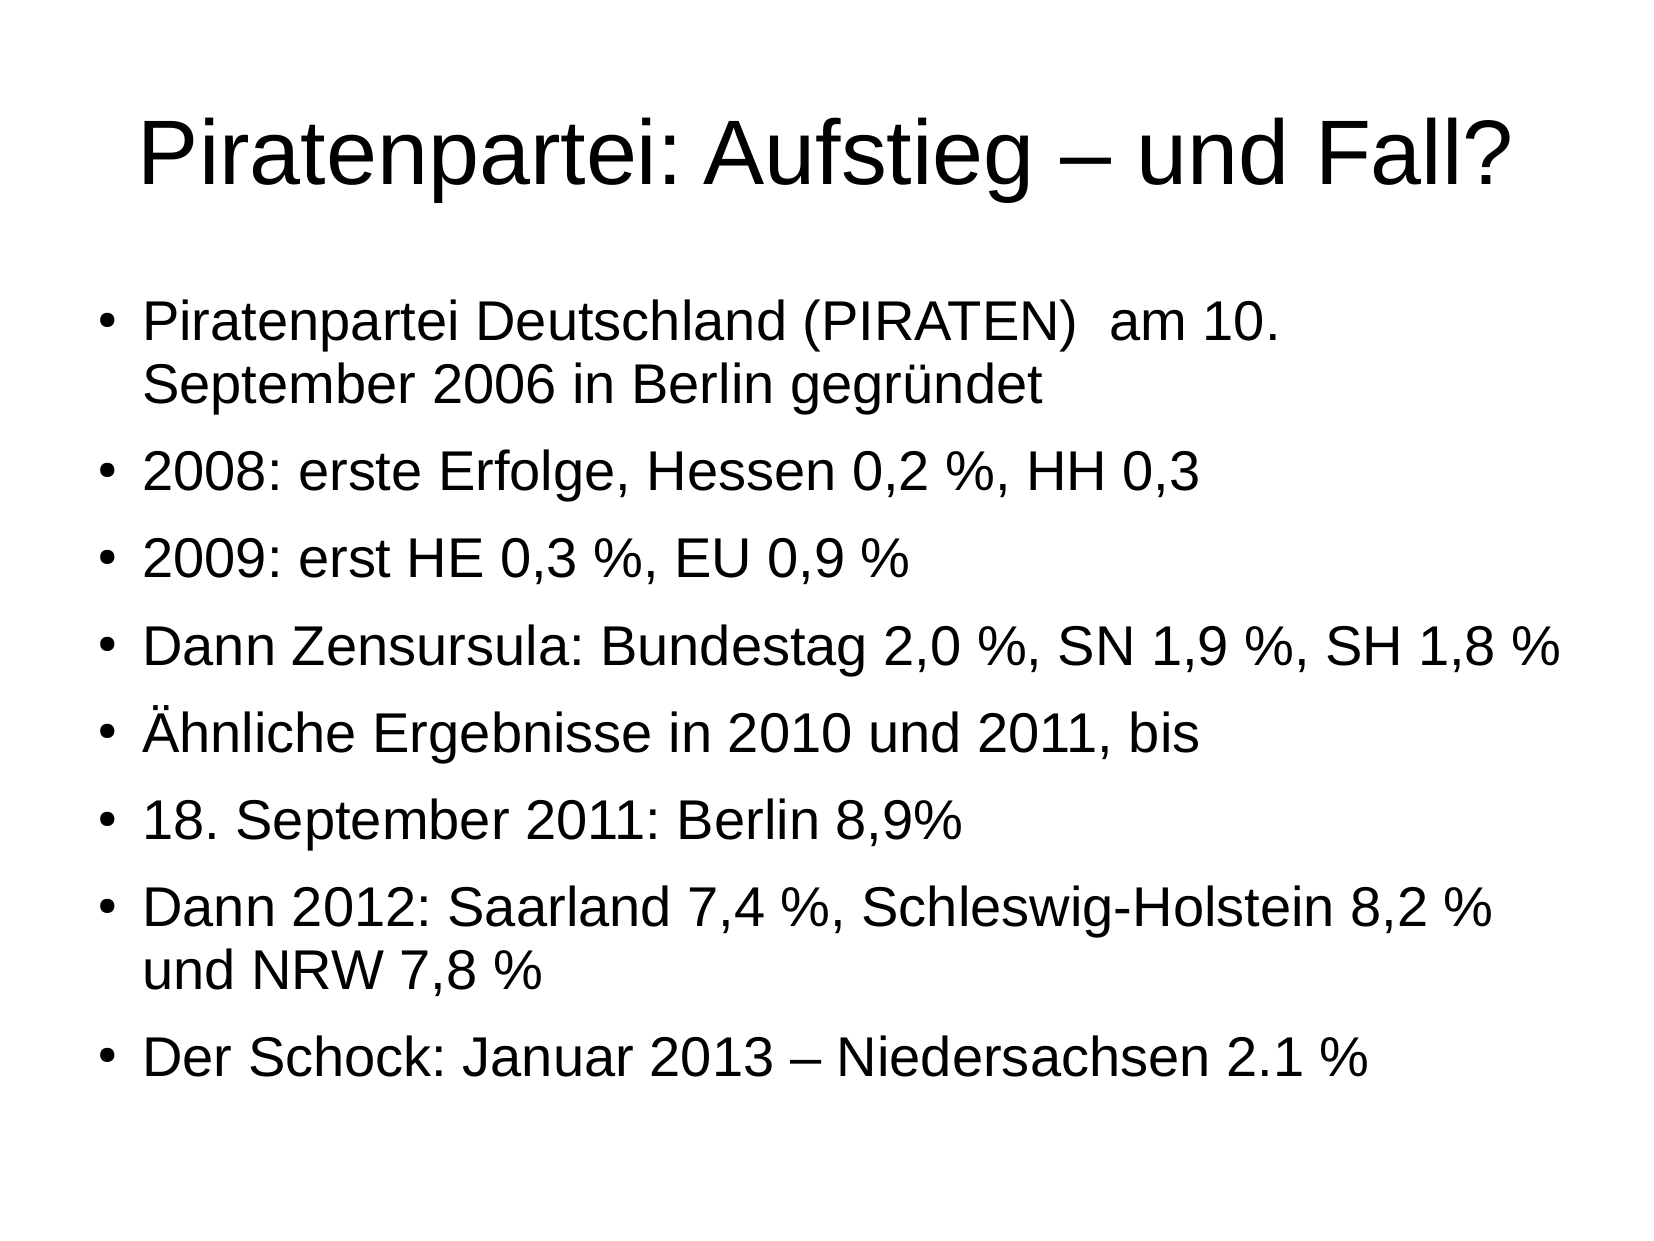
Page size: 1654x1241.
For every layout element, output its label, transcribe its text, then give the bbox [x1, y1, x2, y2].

list Piratenpartei Deutschland (PIRATEN) am 10. September 2006 in Berlin gegründet 2008: erste Erfolge, Hessen 0,2 %, HH 0,3 2009: erst HE 0,3 %, EU 0,9 % Dann Zensursula: Bundestag 2,0 %, SN 1,9 %, SH 1,8 % Ähnliche Ergebnisse in 2010 und 2011, bis 18. September 2011: Berlin 8,9% Dann 2012: Saarland 7,4 %, Schleswig-Holstein 8,2 % und NRW 7,8 % Der Schock: Januar 2013 – Niedersachsen 2.1 % [82, 290, 1571, 1109]
title Piratenpartei: Aufstieg – und Fall? [82, 49, 1571, 257]
